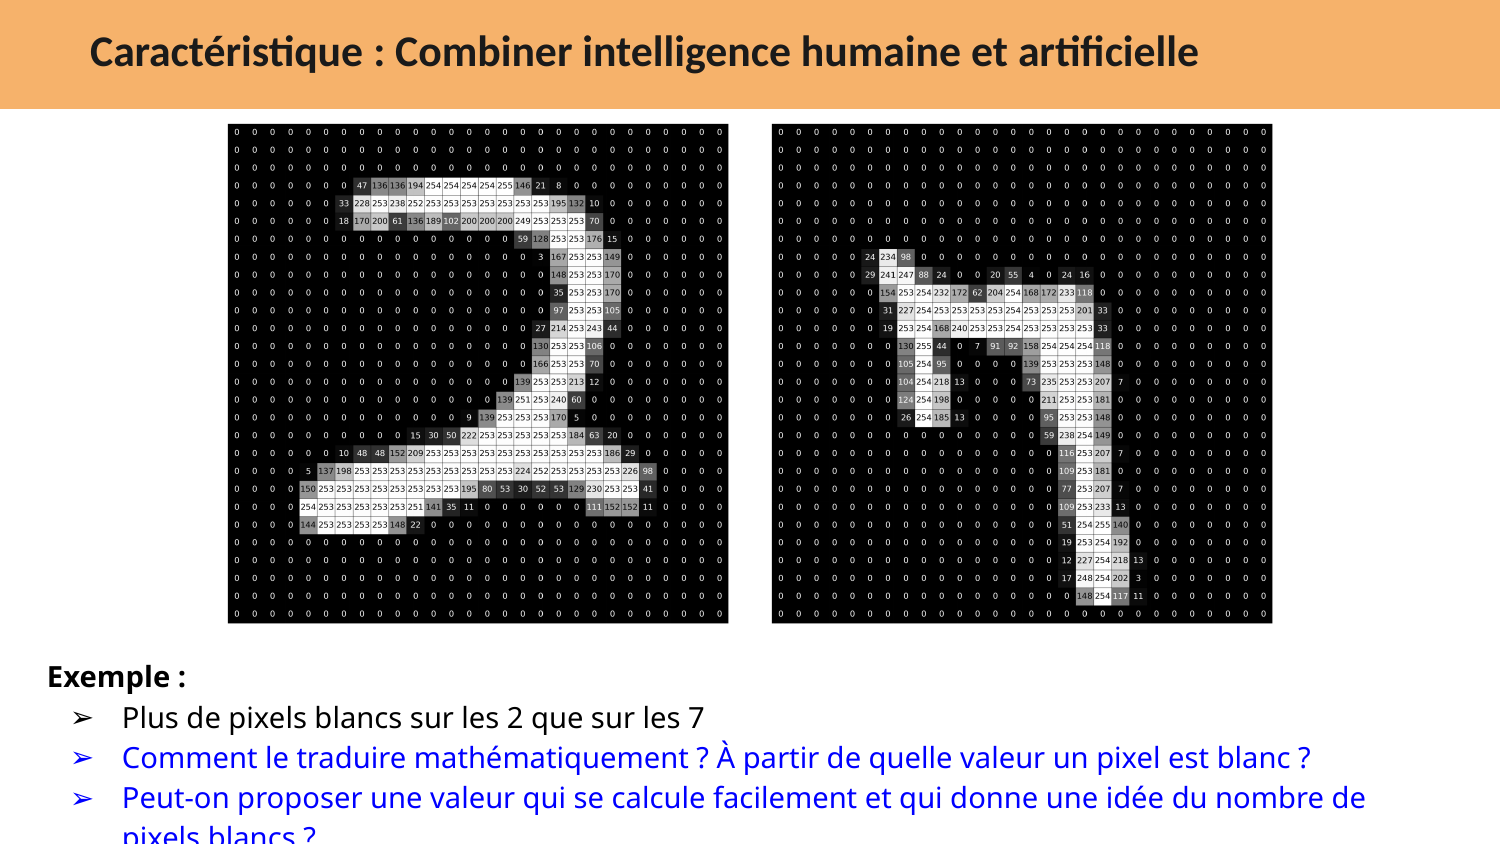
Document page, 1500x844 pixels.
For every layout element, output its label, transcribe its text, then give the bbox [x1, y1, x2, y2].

picture [221, 117, 735, 630]
picture [765, 117, 1279, 630]
text_box Caractéristique : Combiner intelligence humaine et artificielle [0, 0, 1500, 109]
text_box Exemple : Plus de pixels blancs sur les 2 que sur les 7 Comment le traduire mathématiquement ? À partir de quelle valeur un pixel est blanc ? Peut-on proposer une valeur qui se calcule facilement et qui donne une idée du nombre de pixels blancs ? [31, 638, 1468, 844]
